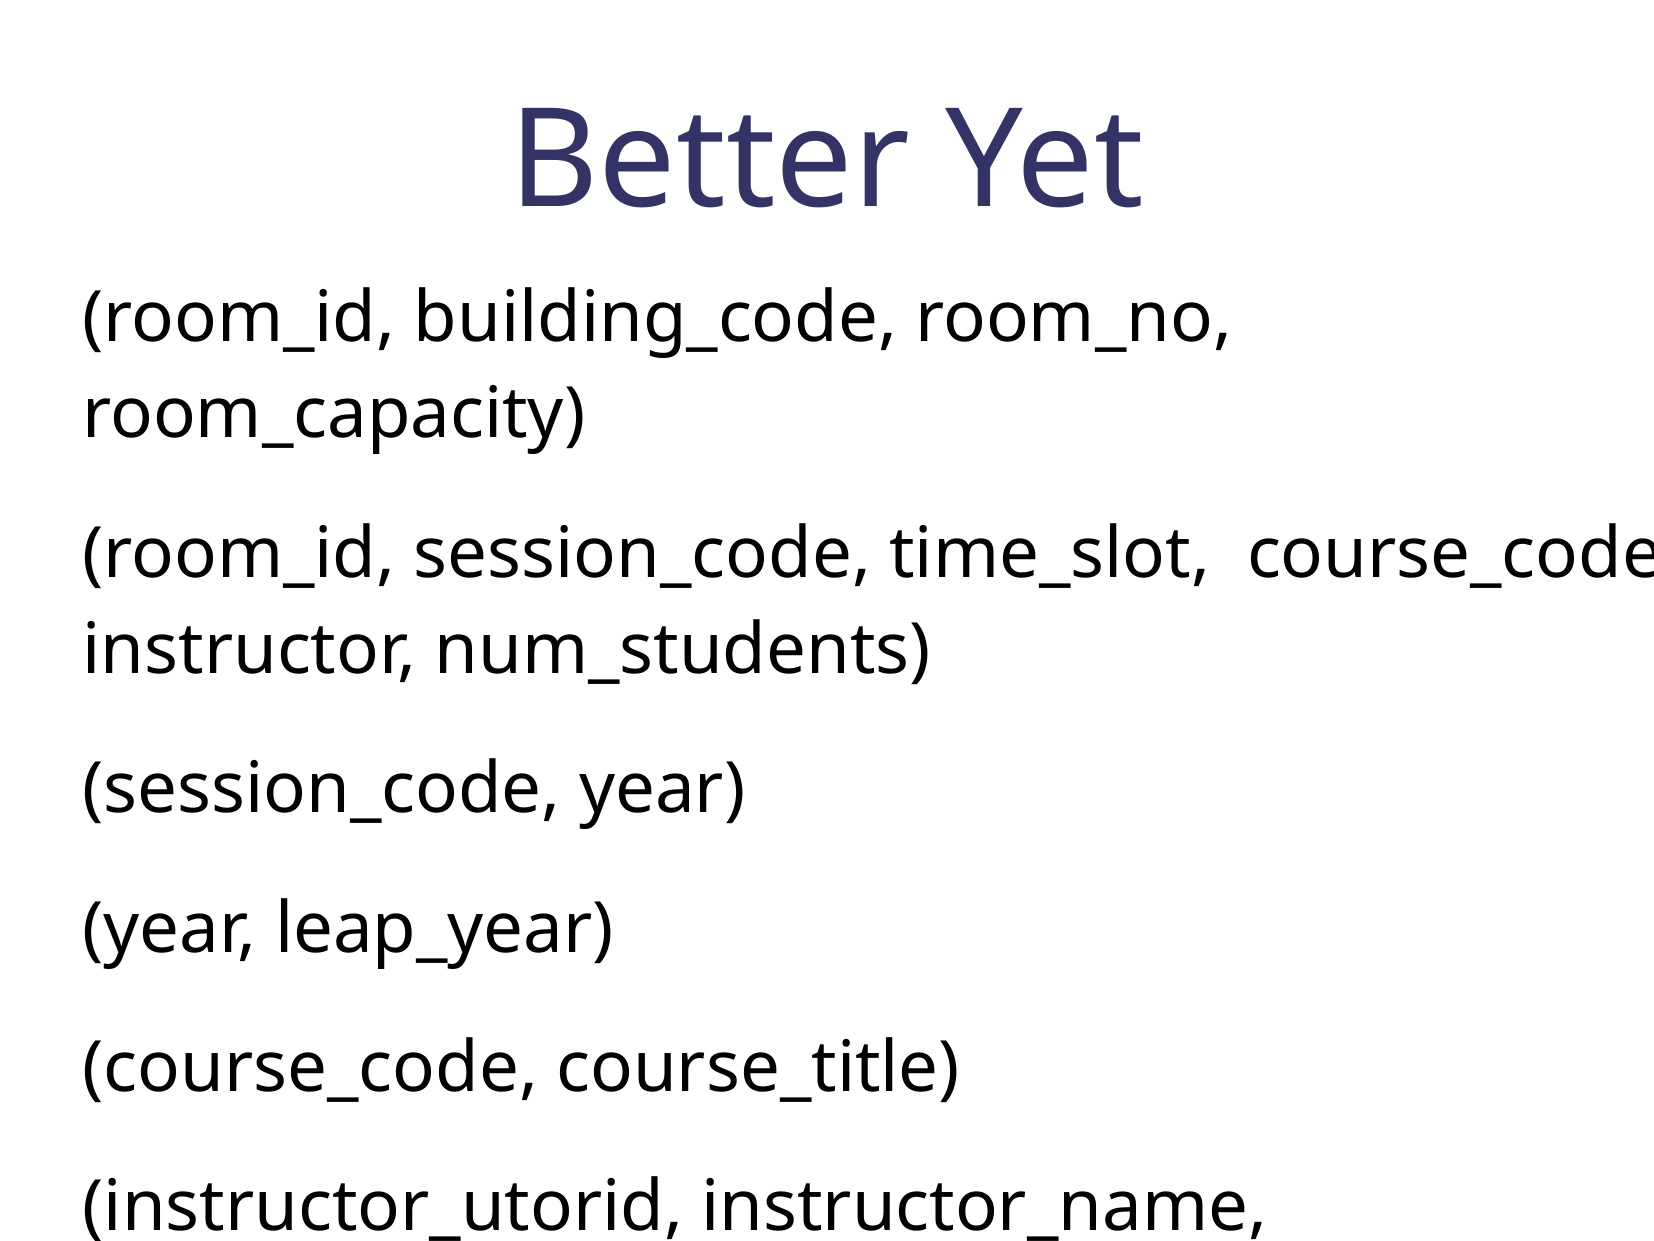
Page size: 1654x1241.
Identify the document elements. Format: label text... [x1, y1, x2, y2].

title Better Yet [82, 49, 1571, 257]
subtitle (room_id, building_code, room_no, room_capacity) (room_id, session_code, time_slot, course_code, instructor, num_students) (session_code, year) (year, leap_year) (course_code, course_title) (instructor_utorid, instructor_name, instructor_employee_no, instructor_rank) [82, 265, 1654, 1231]
